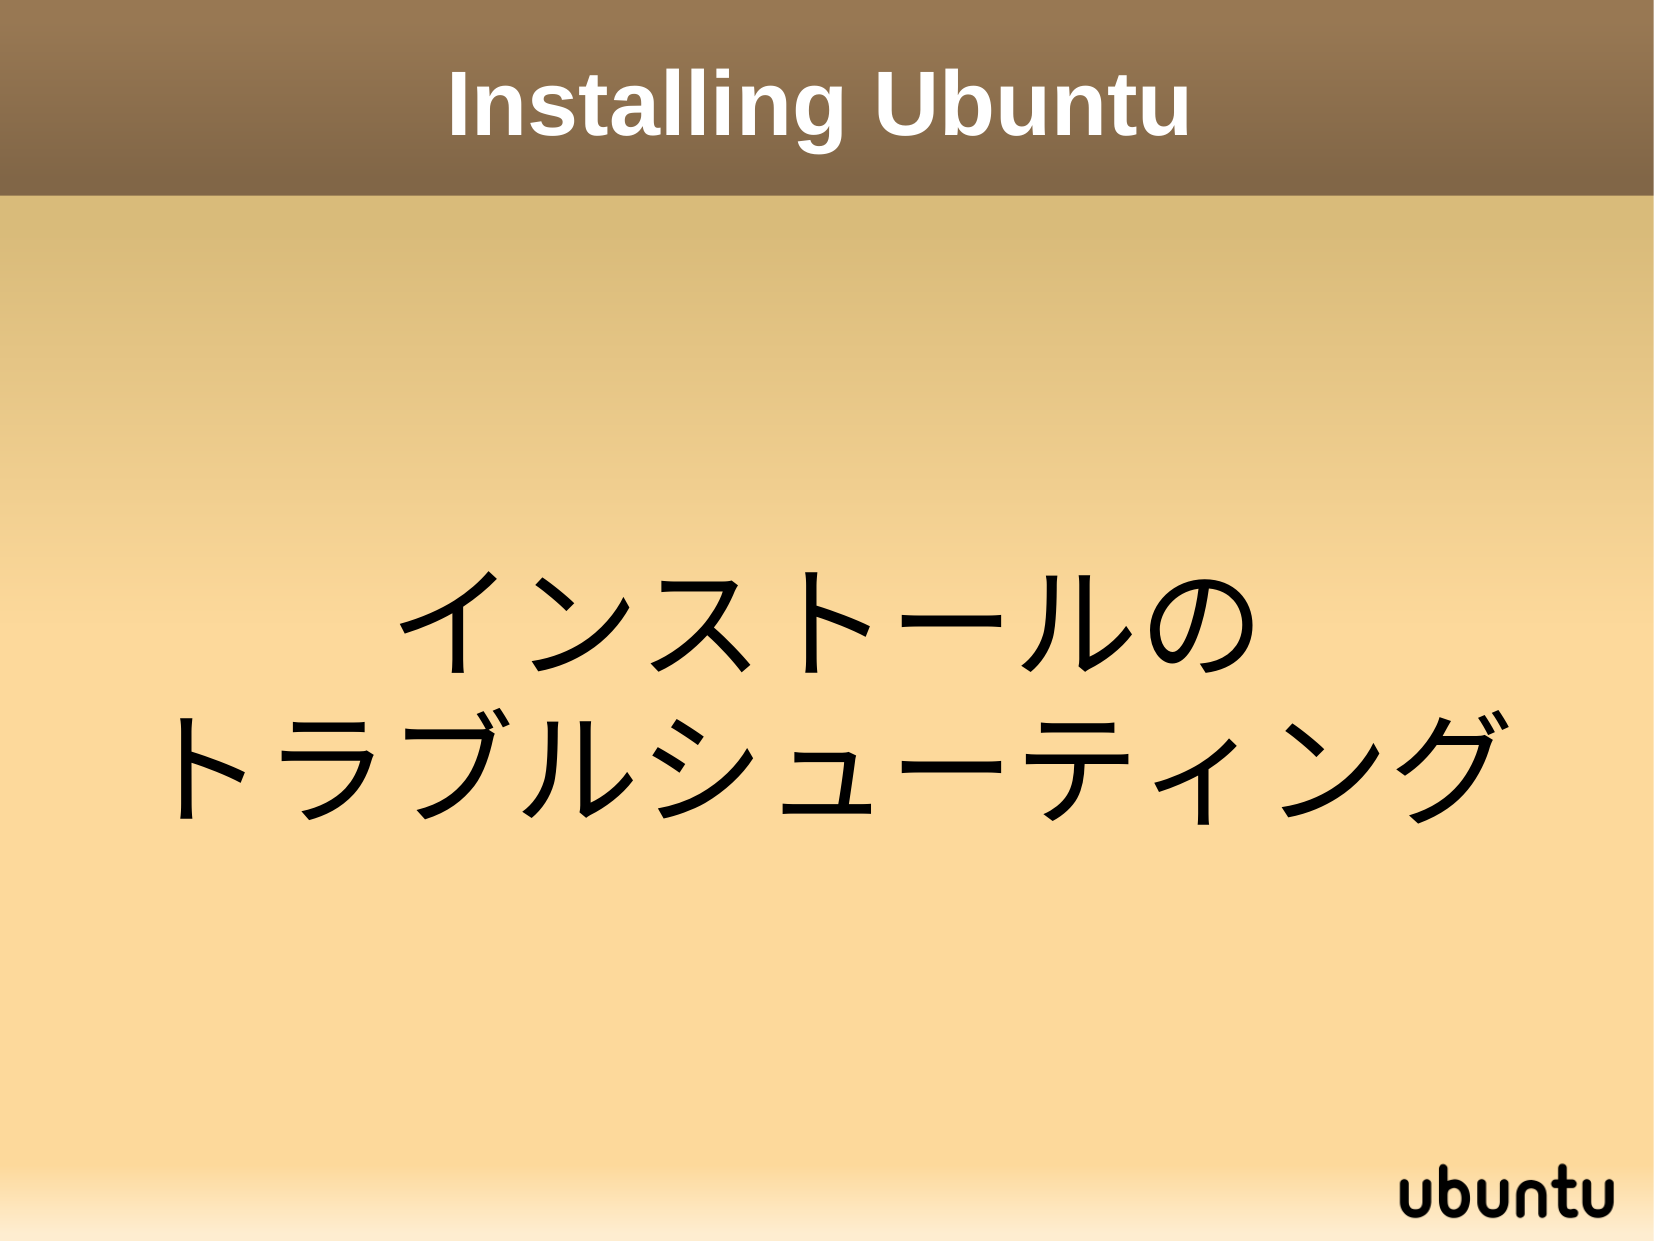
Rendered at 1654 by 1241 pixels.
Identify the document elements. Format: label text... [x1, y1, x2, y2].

subtitle インストールの トラブルシューティング [82, 290, 1571, 1109]
title Installing Ubuntu [76, 0, 1565, 208]
picture [0, 0, 1654, 1241]
